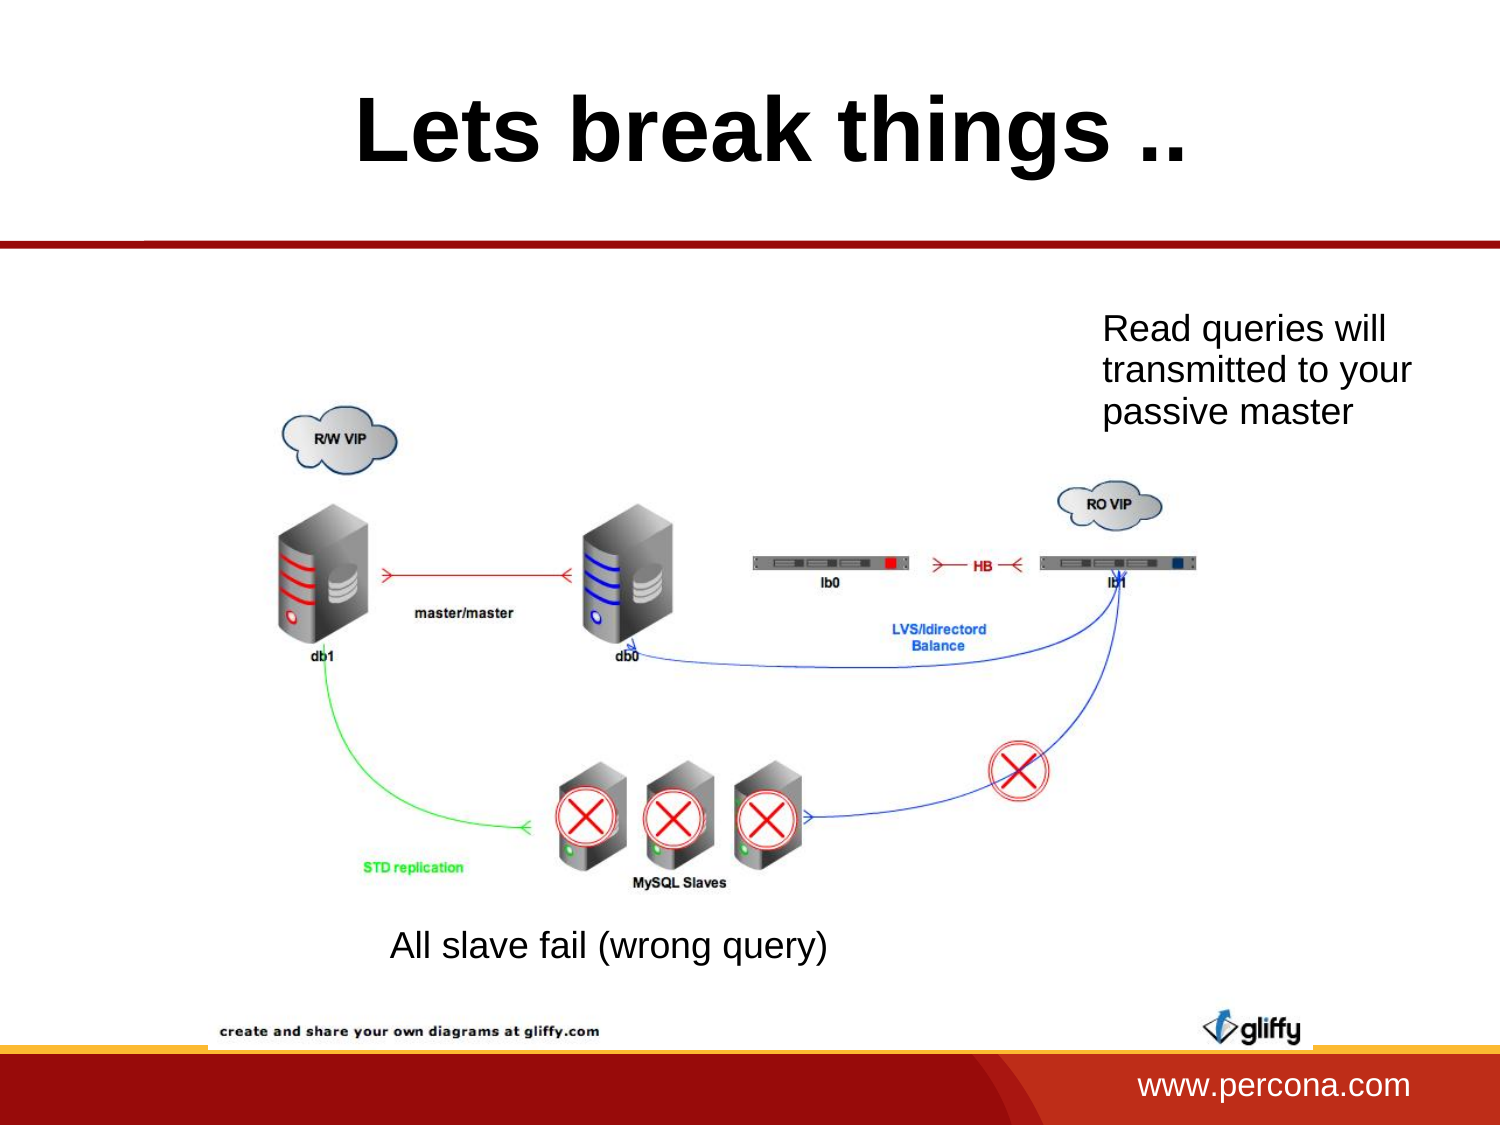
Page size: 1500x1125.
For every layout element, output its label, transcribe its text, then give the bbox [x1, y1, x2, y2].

text_box Read queries will transmitted to your passive master [1087, 299, 1488, 441]
text_box All slave fail (wrong query) [374, 917, 1113, 976]
picture [208, 269, 1313, 1051]
title Lets break things .. [41, 6, 1471, 243]
